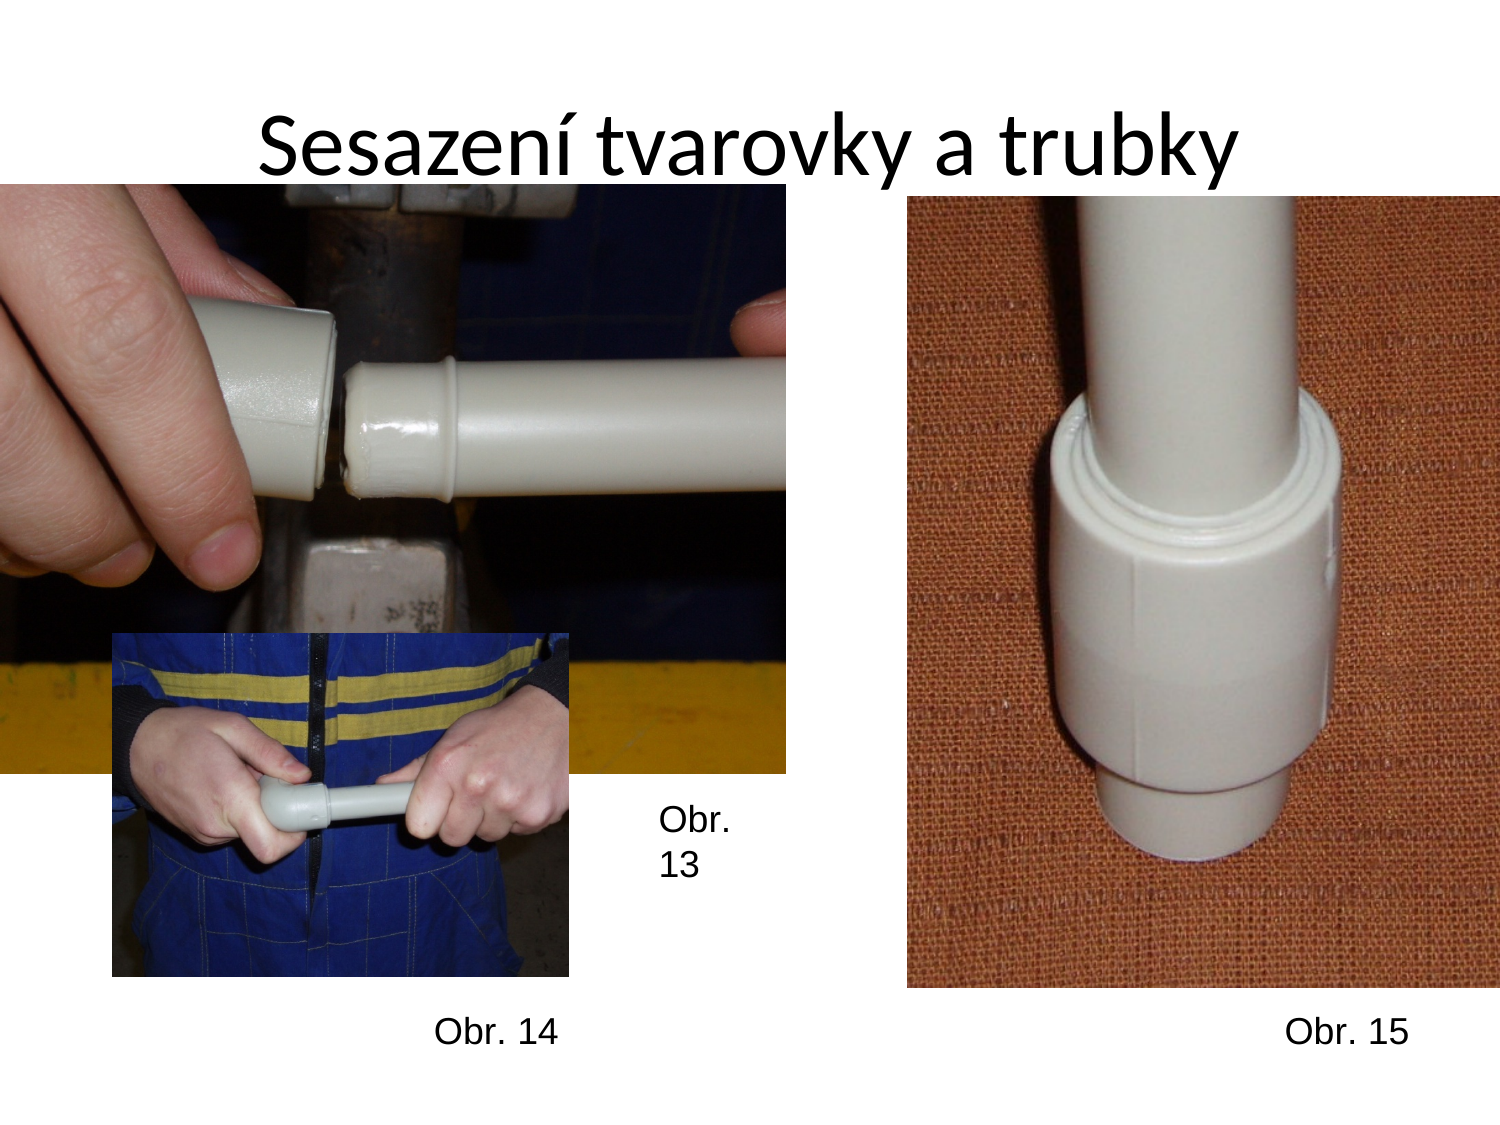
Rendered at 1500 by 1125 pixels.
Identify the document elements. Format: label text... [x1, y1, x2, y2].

picture [907, 196, 1500, 988]
text_box [0, 184, 786, 774]
text_box Obr. 14 [419, 999, 585, 1060]
text_box Obr. 15 [1269, 999, 1447, 1060]
title Sesazení tvarovky a trubky [75, 45, 1426, 233]
picture [112, 633, 569, 977]
text_box Obr. 13 [643, 786, 798, 893]
